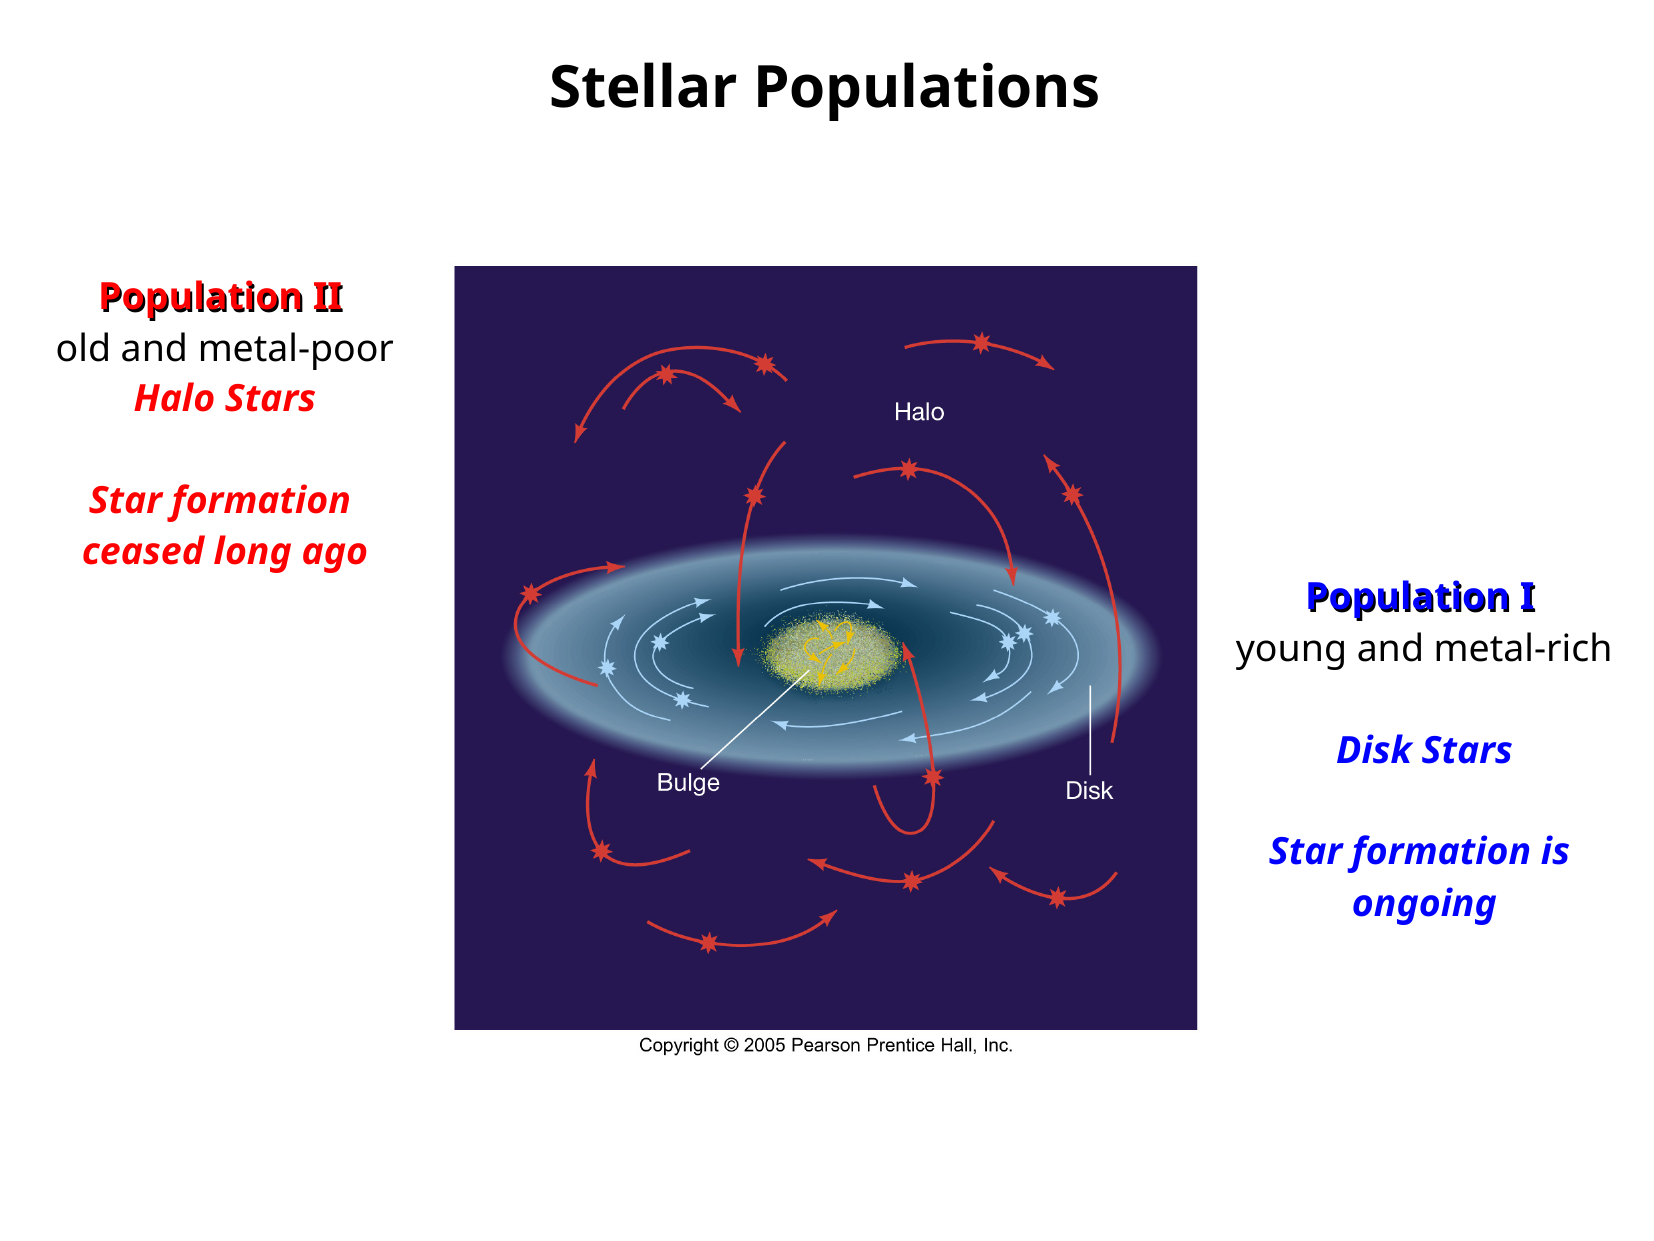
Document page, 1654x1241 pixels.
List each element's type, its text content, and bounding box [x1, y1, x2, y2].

picture [450, 262, 1201, 1059]
text_box Population I young and metal-rich Disk Stars Star formation is ongoing [1201, 562, 1650, 1056]
text_box Population II old and metal-poor Halo Stars Star formation ceased long ago [0, 262, 450, 592]
text_box Stellar Populations [262, 37, 1388, 134]
